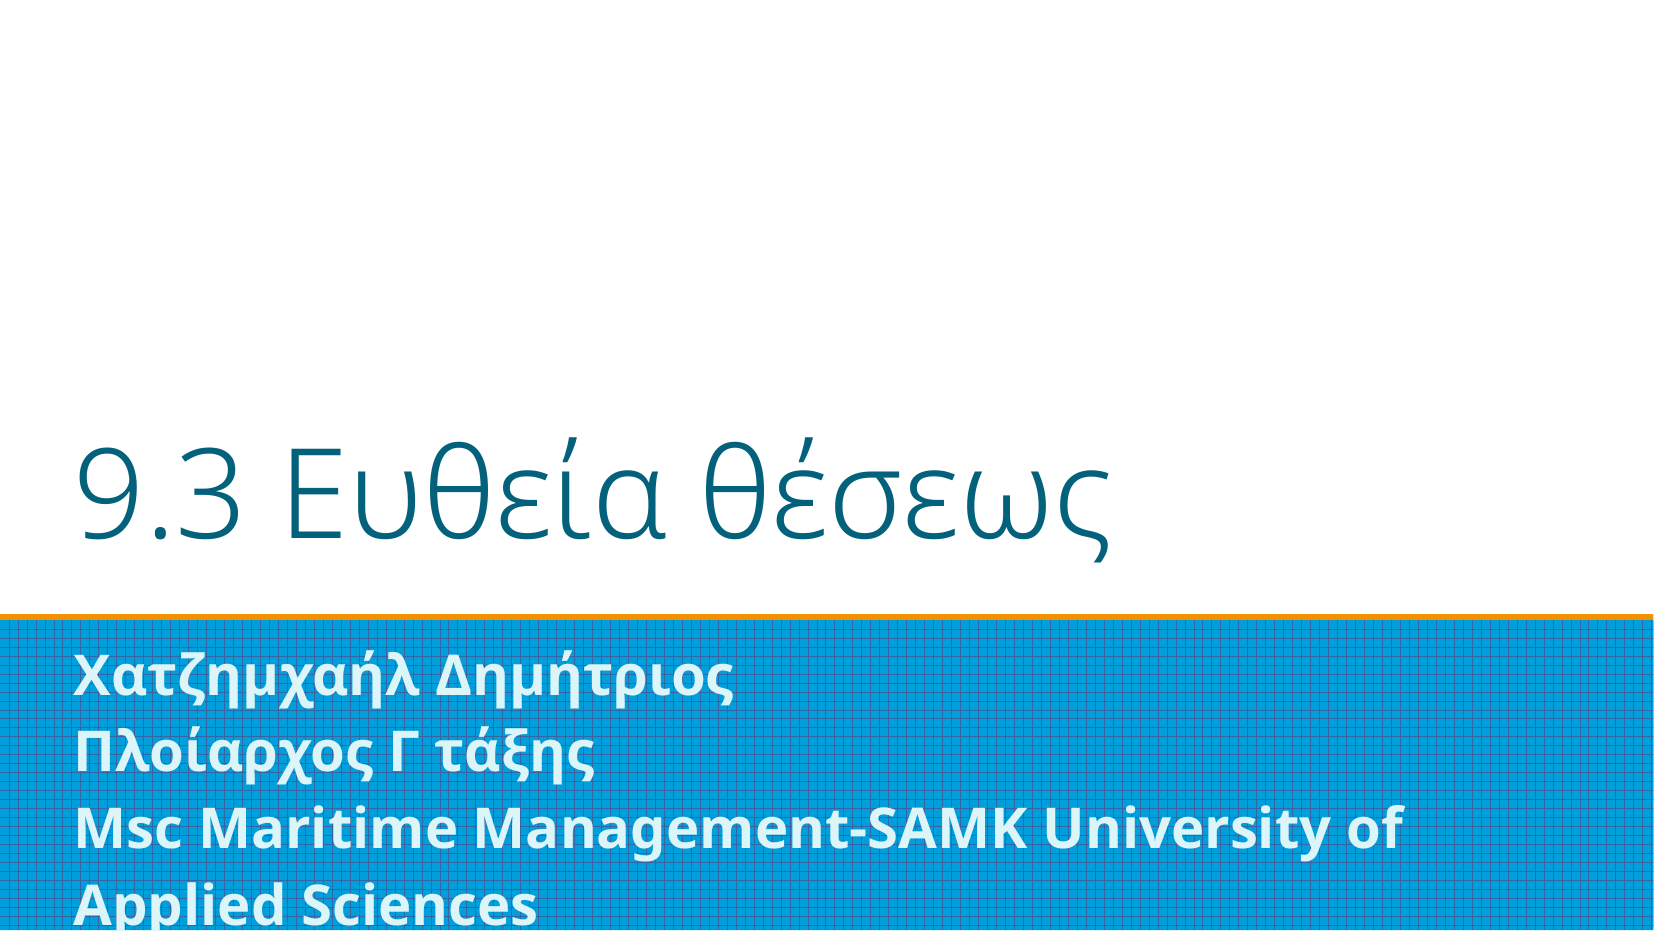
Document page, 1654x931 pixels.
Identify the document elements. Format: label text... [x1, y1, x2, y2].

subtitle Χατζημχαήλ Δημήτριος Πλοίαρχος Γ τάξης Msc Maritime Management-SAMK University of Applied Sciences [73, 634, 1551, 917]
title 9.3 Ευθεία θέσεως [73, 44, 1551, 576]
